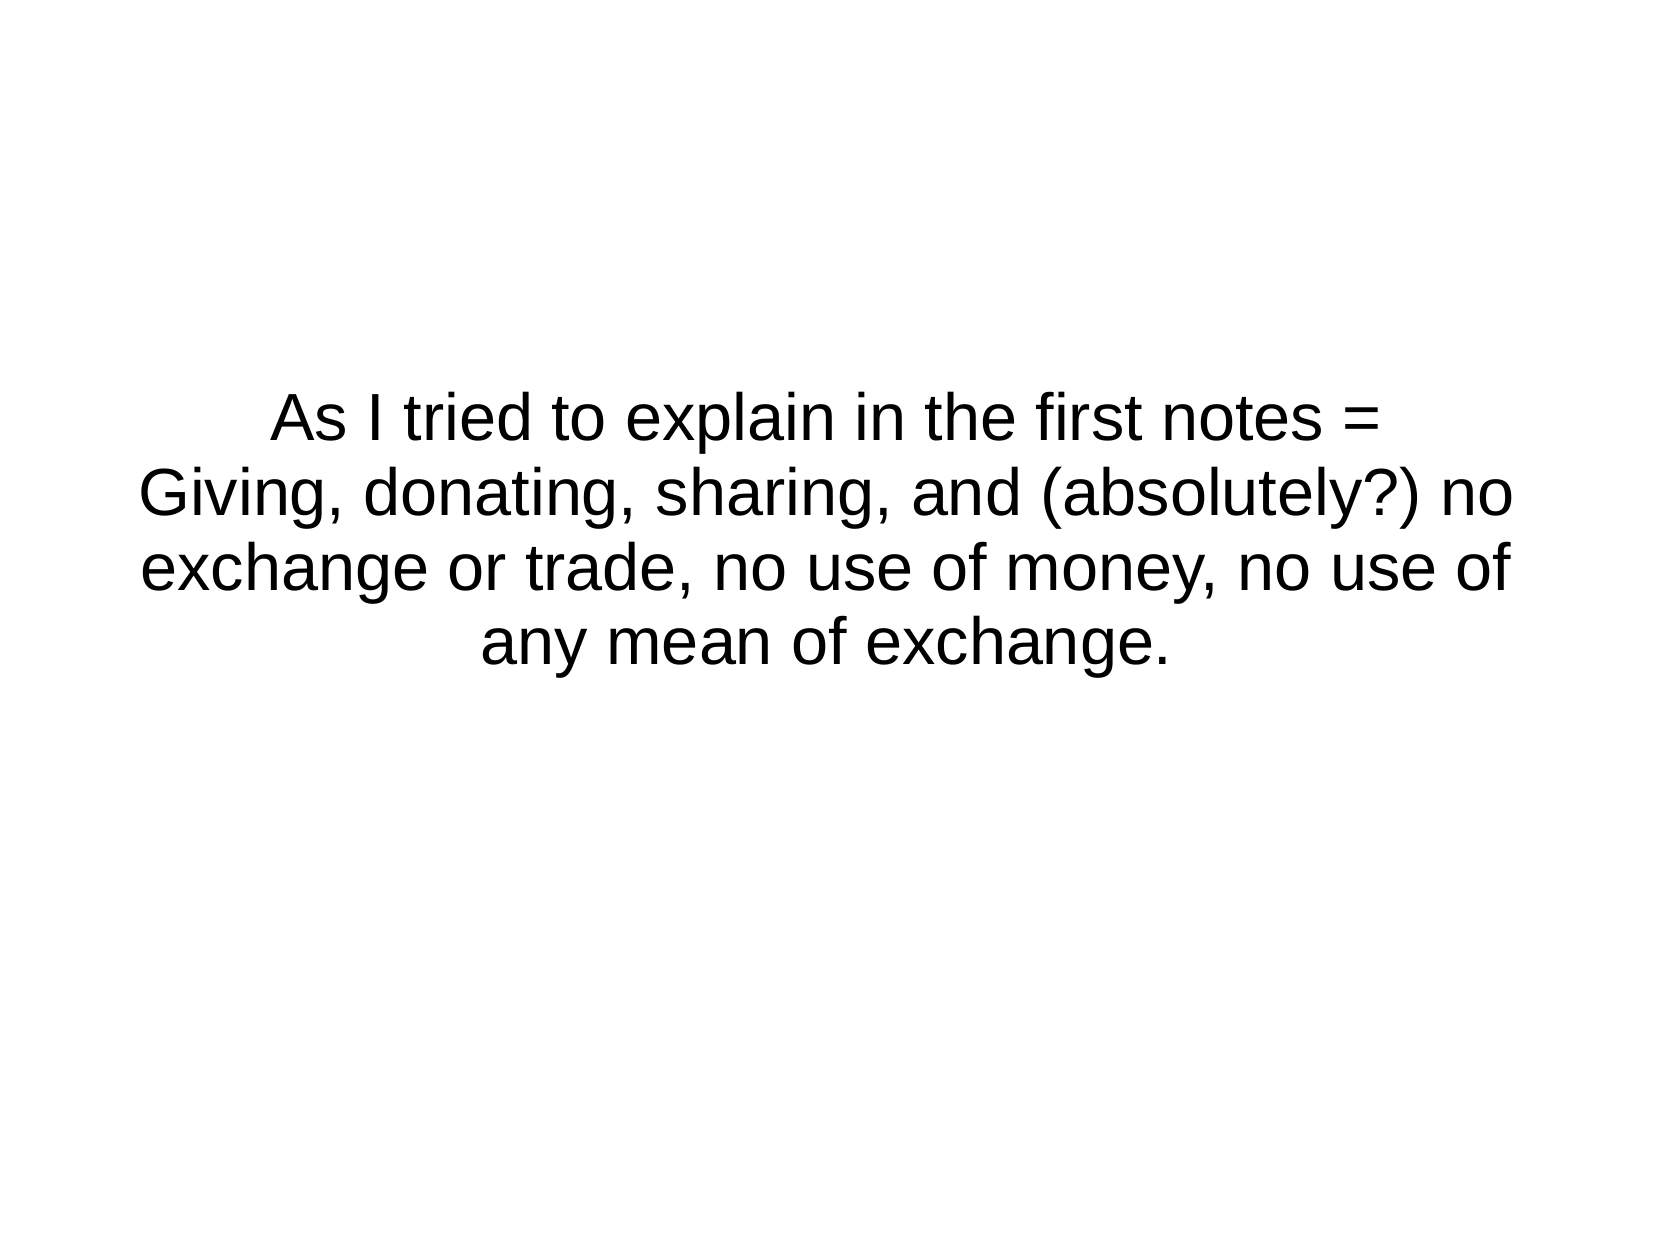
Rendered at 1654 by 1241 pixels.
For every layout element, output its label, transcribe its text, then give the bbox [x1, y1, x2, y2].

subtitle As I tried to explain in the first notes = Giving, donating, sharing, and (absolutely?) no exchange or trade, no use of money, no use of any mean of exchange. [82, 49, 1571, 1010]
